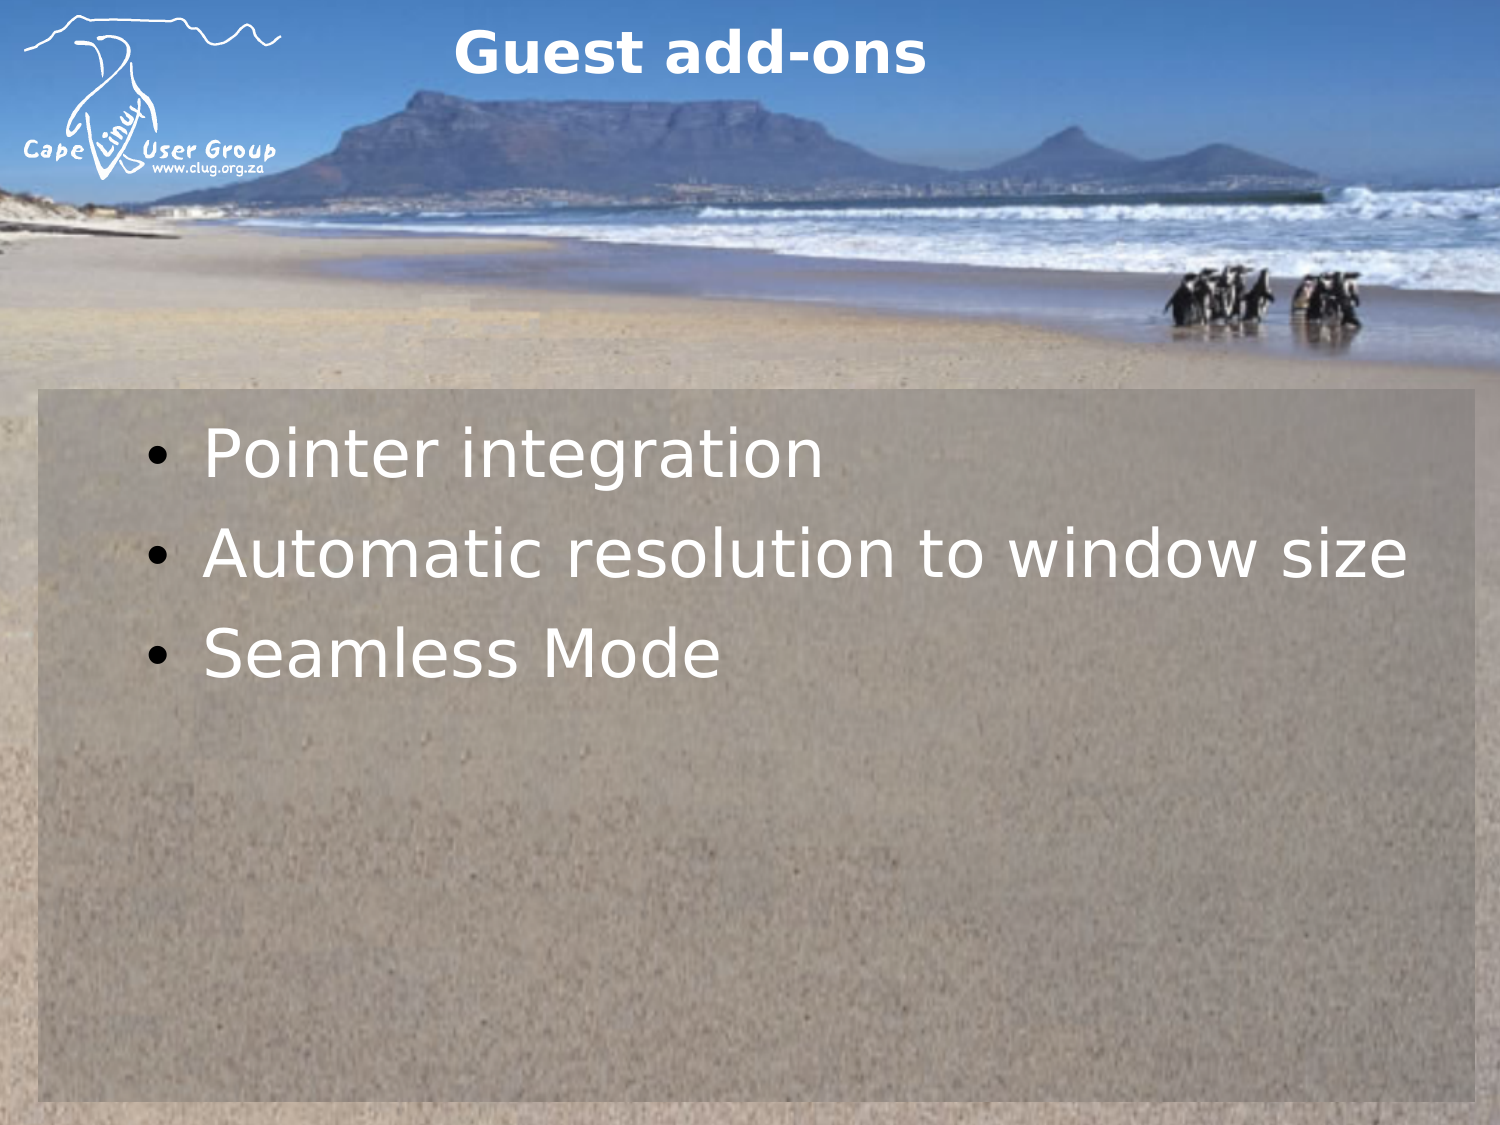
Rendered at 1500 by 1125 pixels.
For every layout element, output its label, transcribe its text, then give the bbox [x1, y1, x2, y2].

picture [0, 0, 1500, 1125]
title Guest add-ons [453, 15, 1500, 88]
list Pointer integration Automatic resolution to window size Seamless Mode [89, 409, 1435, 1030]
